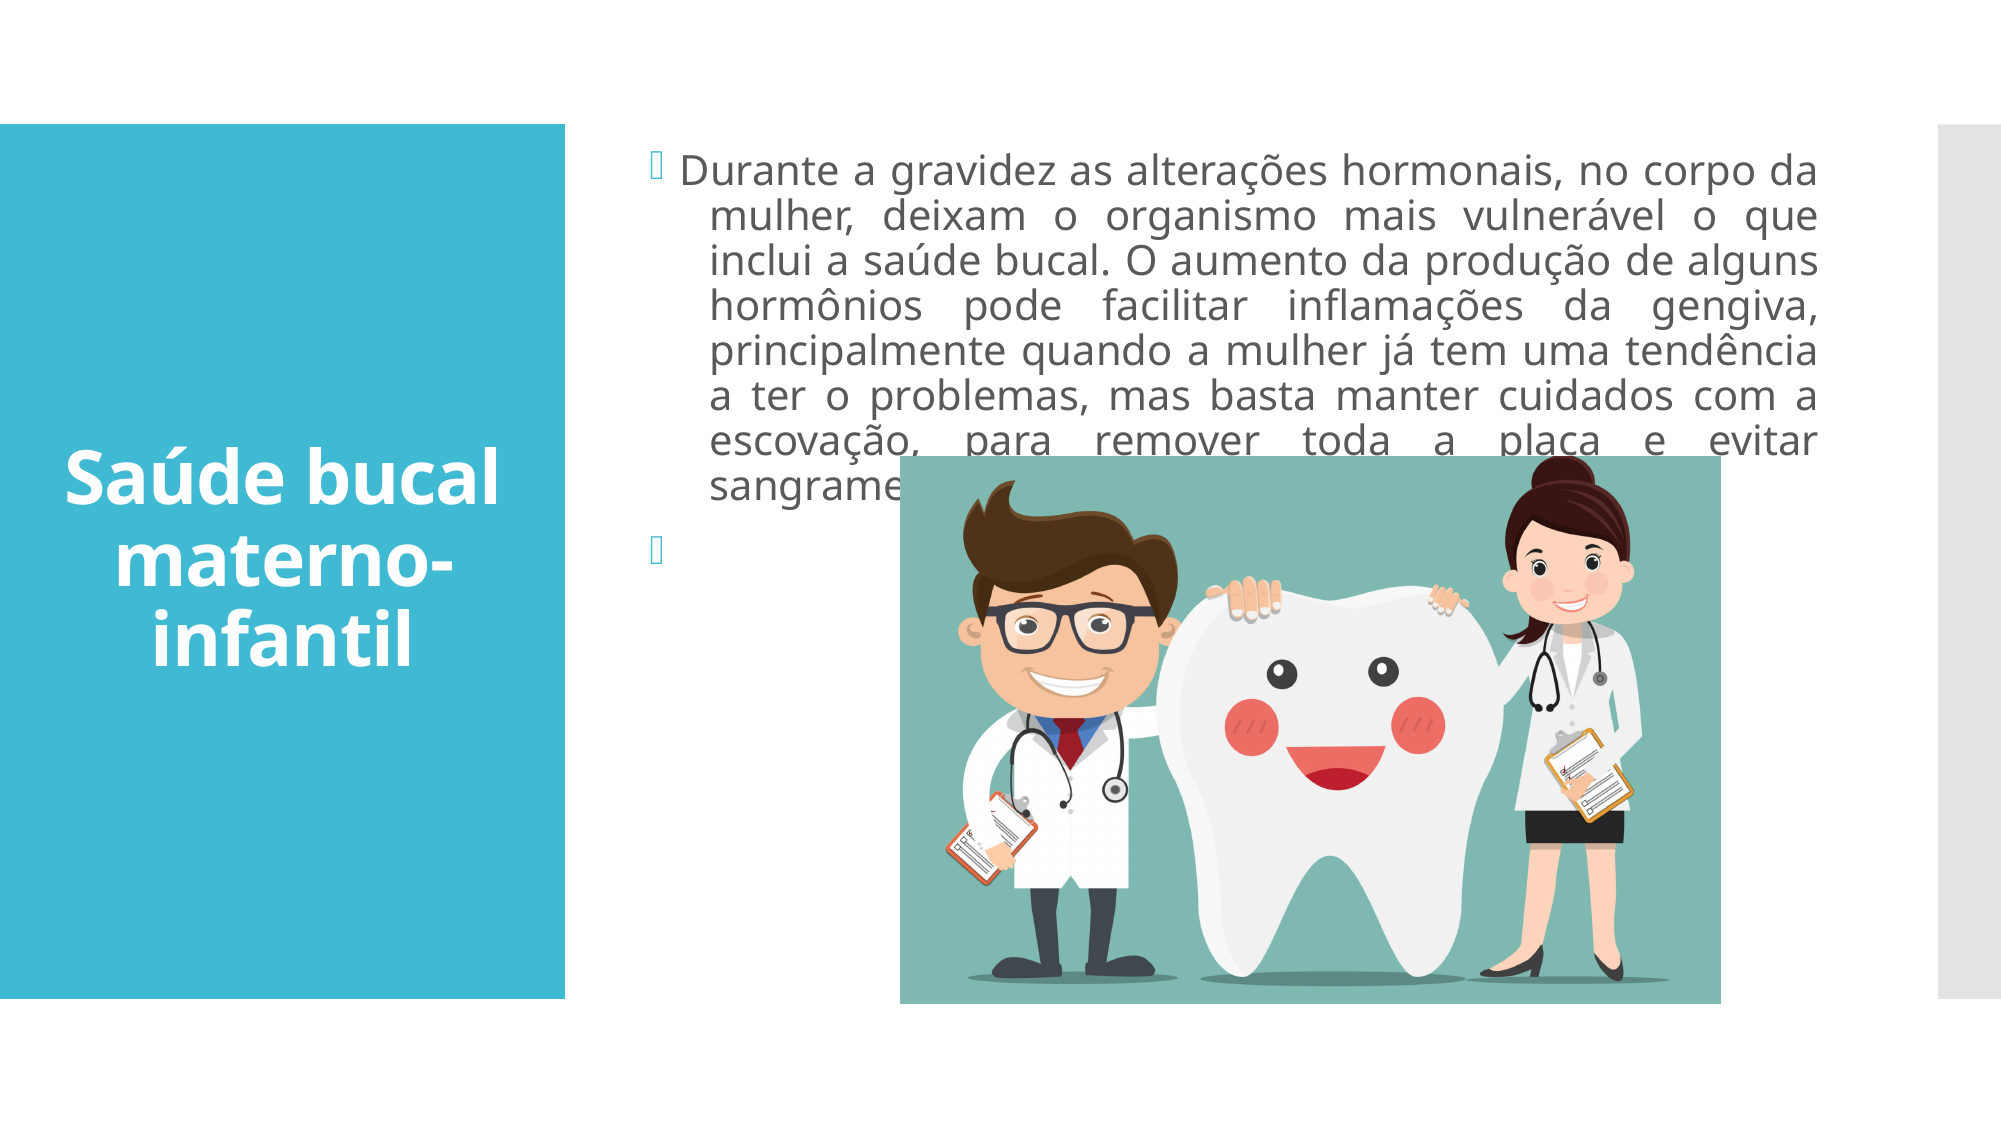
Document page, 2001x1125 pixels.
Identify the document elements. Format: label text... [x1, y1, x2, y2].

title Saúde bucal materno-infantil [41, 184, 526, 940]
picture [900, 456, 1721, 1004]
list Durante a gravidez as alterações hormonais, no corpo da mulher, deixam o organismo mais vulnerável o que inclui a saúde bucal. O aumento da produção de alguns hormônios pode facilitar inflamações da gengiva, principalmente quando a mulher já tem uma tendência a ter o problemas, mas basta manter cuidados com a escovação, para remover toda a placa e evitar sangramento gengival. [634, 141, 1835, 575]
